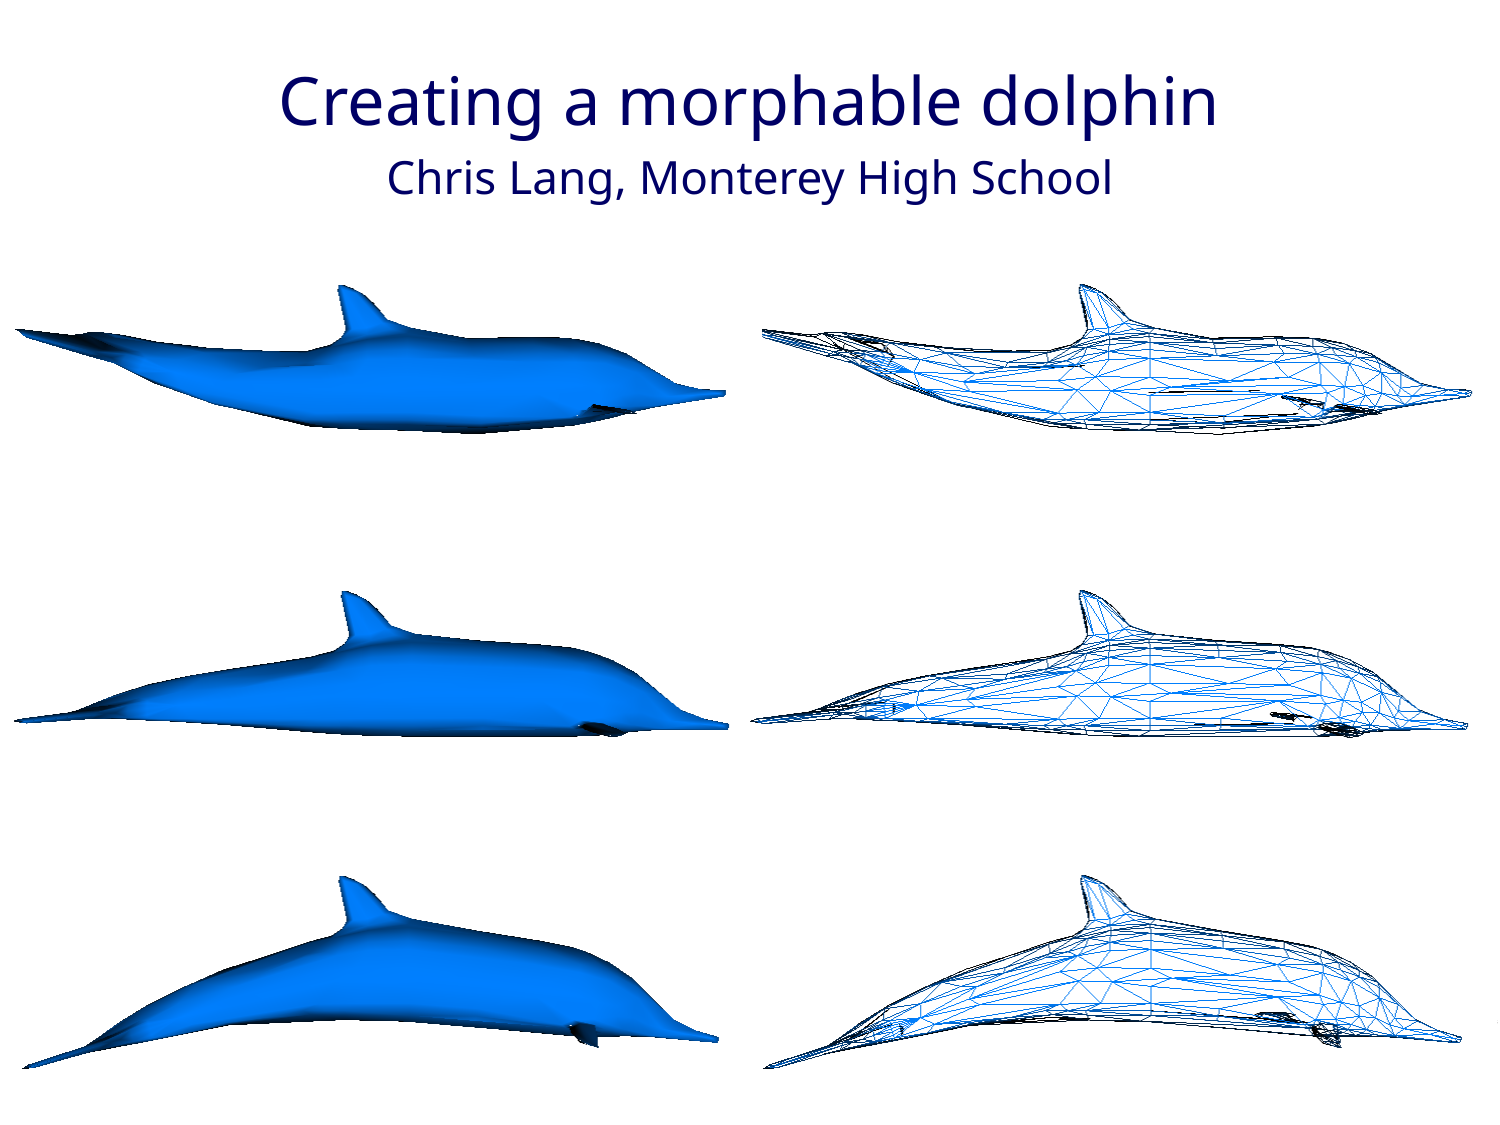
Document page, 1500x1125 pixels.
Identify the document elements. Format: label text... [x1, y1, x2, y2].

title Creating a morphable dolphin Chris Lang, Monterey High School [112, 37, 1388, 226]
picture [11, 172, 1500, 1125]
